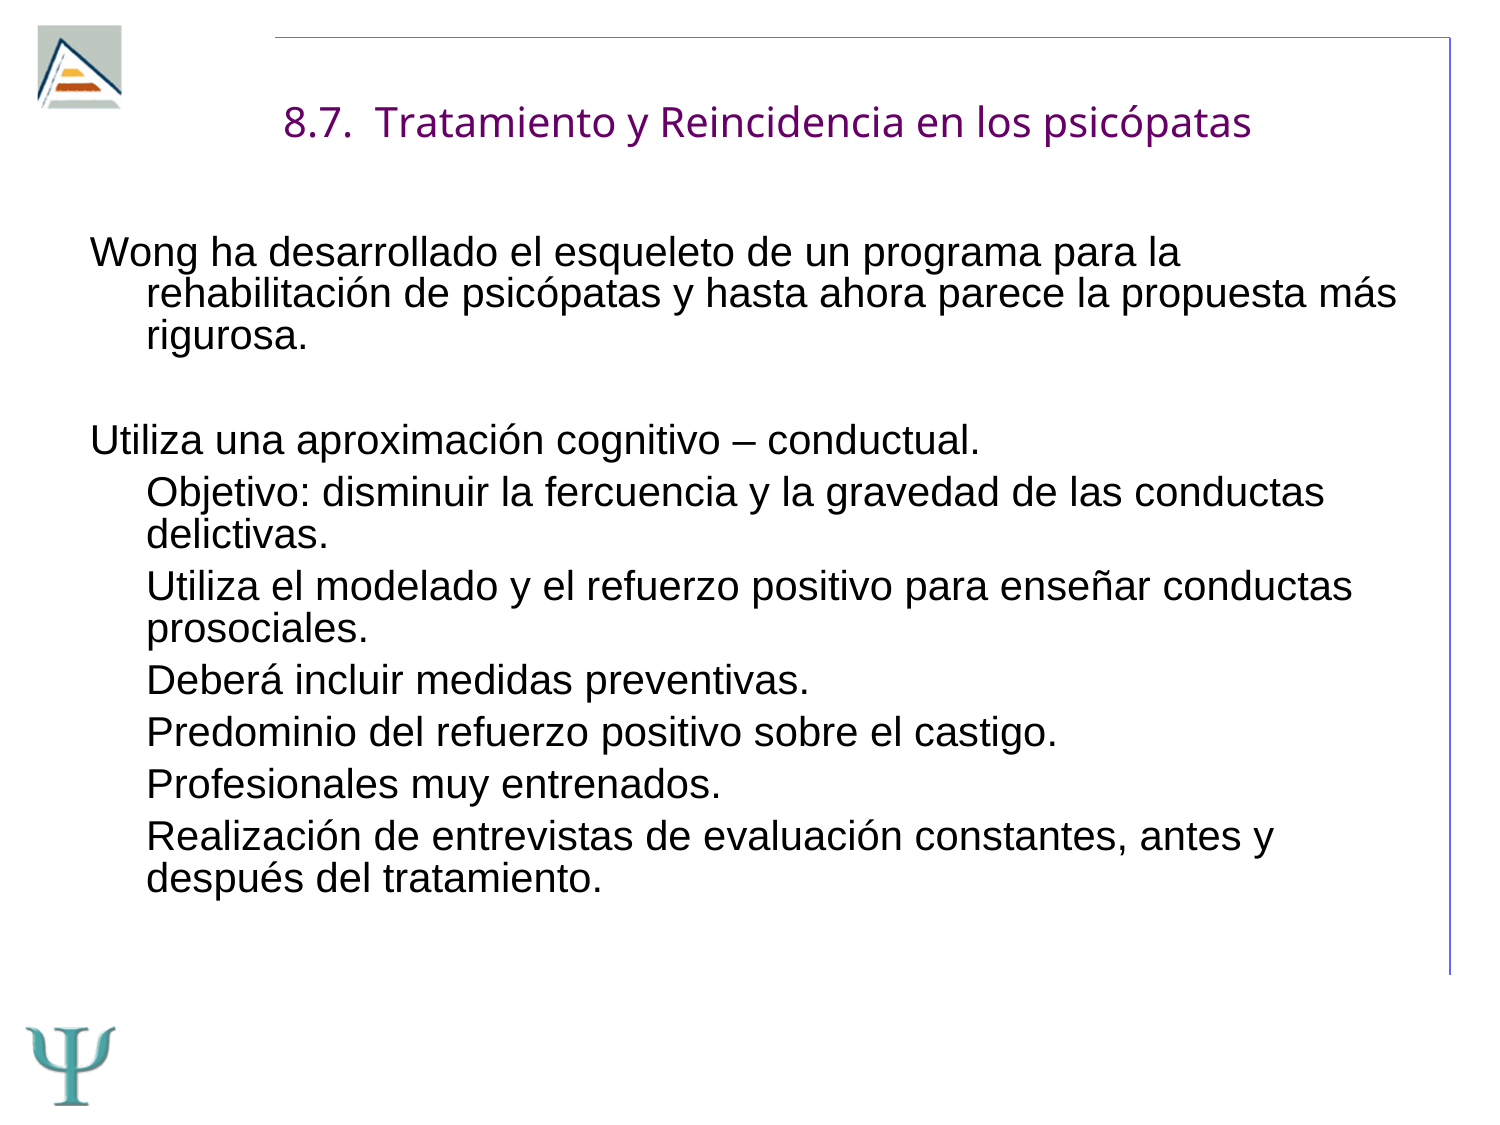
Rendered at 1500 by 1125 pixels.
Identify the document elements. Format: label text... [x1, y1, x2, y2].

list Wong ha desarrollado el esqueleto de un programa para la rehabilitación de psicópatas y hasta ahora parece la propuesta más rigurosa. Utiliza una aproximación cognitivo – conductual. Objetivo: disminuir la fercuencia y la gravedad de las conductas delictivas. Utiliza el modelado y el refuerzo positivo para enseñar conductas prosociales. Deberá incluir medidas preventivas. Predominio del refuerzo positivo sobre el castigo. Profesionales muy entrenados. Realización de entrevistas de evaluación constantes, antes y después del tratamiento. [75, 224, 1426, 1112]
picture [37, 24, 122, 109]
title 8.7. Tratamiento y Reincidencia en los psicópatas [135, 74, 1401, 168]
picture [24, 1024, 75, 1106]
